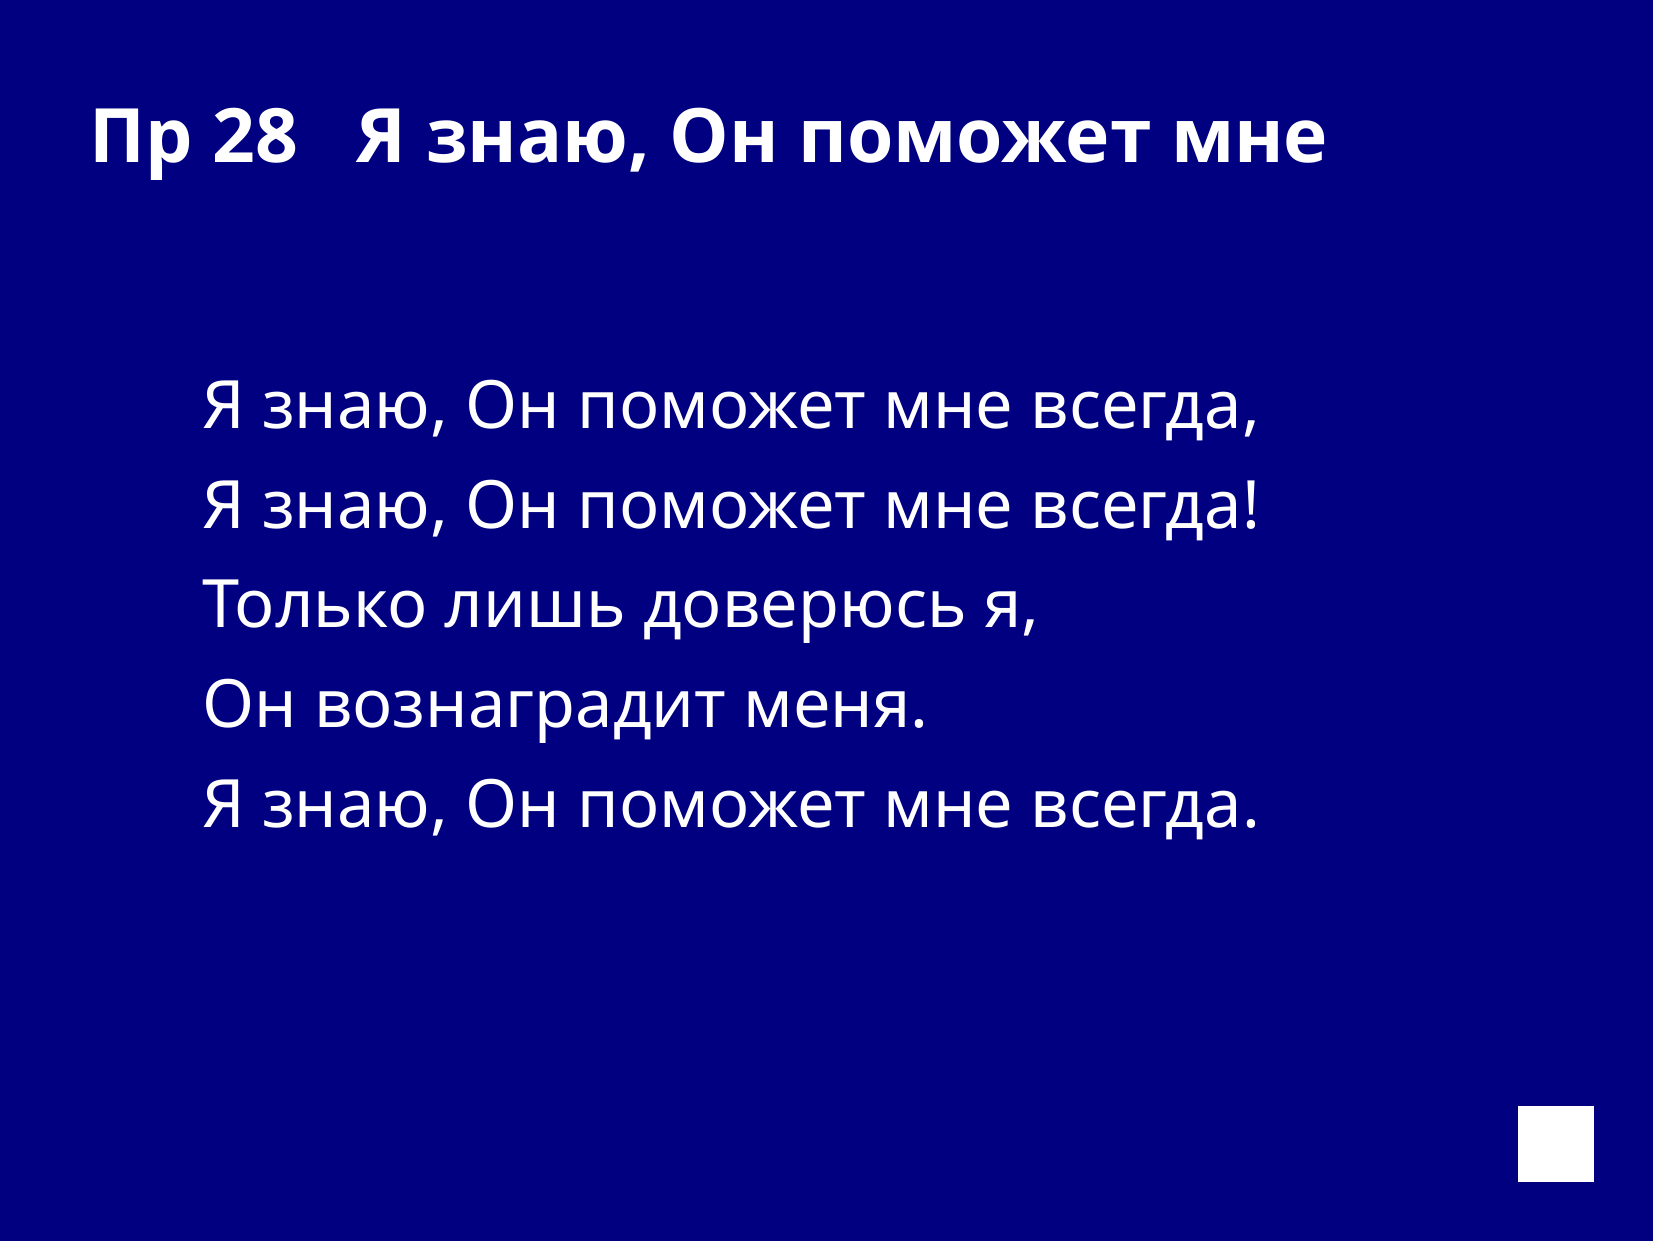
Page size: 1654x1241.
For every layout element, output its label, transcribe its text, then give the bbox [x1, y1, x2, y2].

text_box [1518, 1106, 1594, 1182]
text_box Я знаю, Он поможет мне всегда, Я знаю, Он поможет мне всегда! Только лишь доверюсь я, Он вознаградит меня. Я знаю, Он поможет мне всегда. [75, 188, 1576, 1163]
text_box Пр 28 Я знаю, Он поможет мне [75, 75, 1576, 188]
